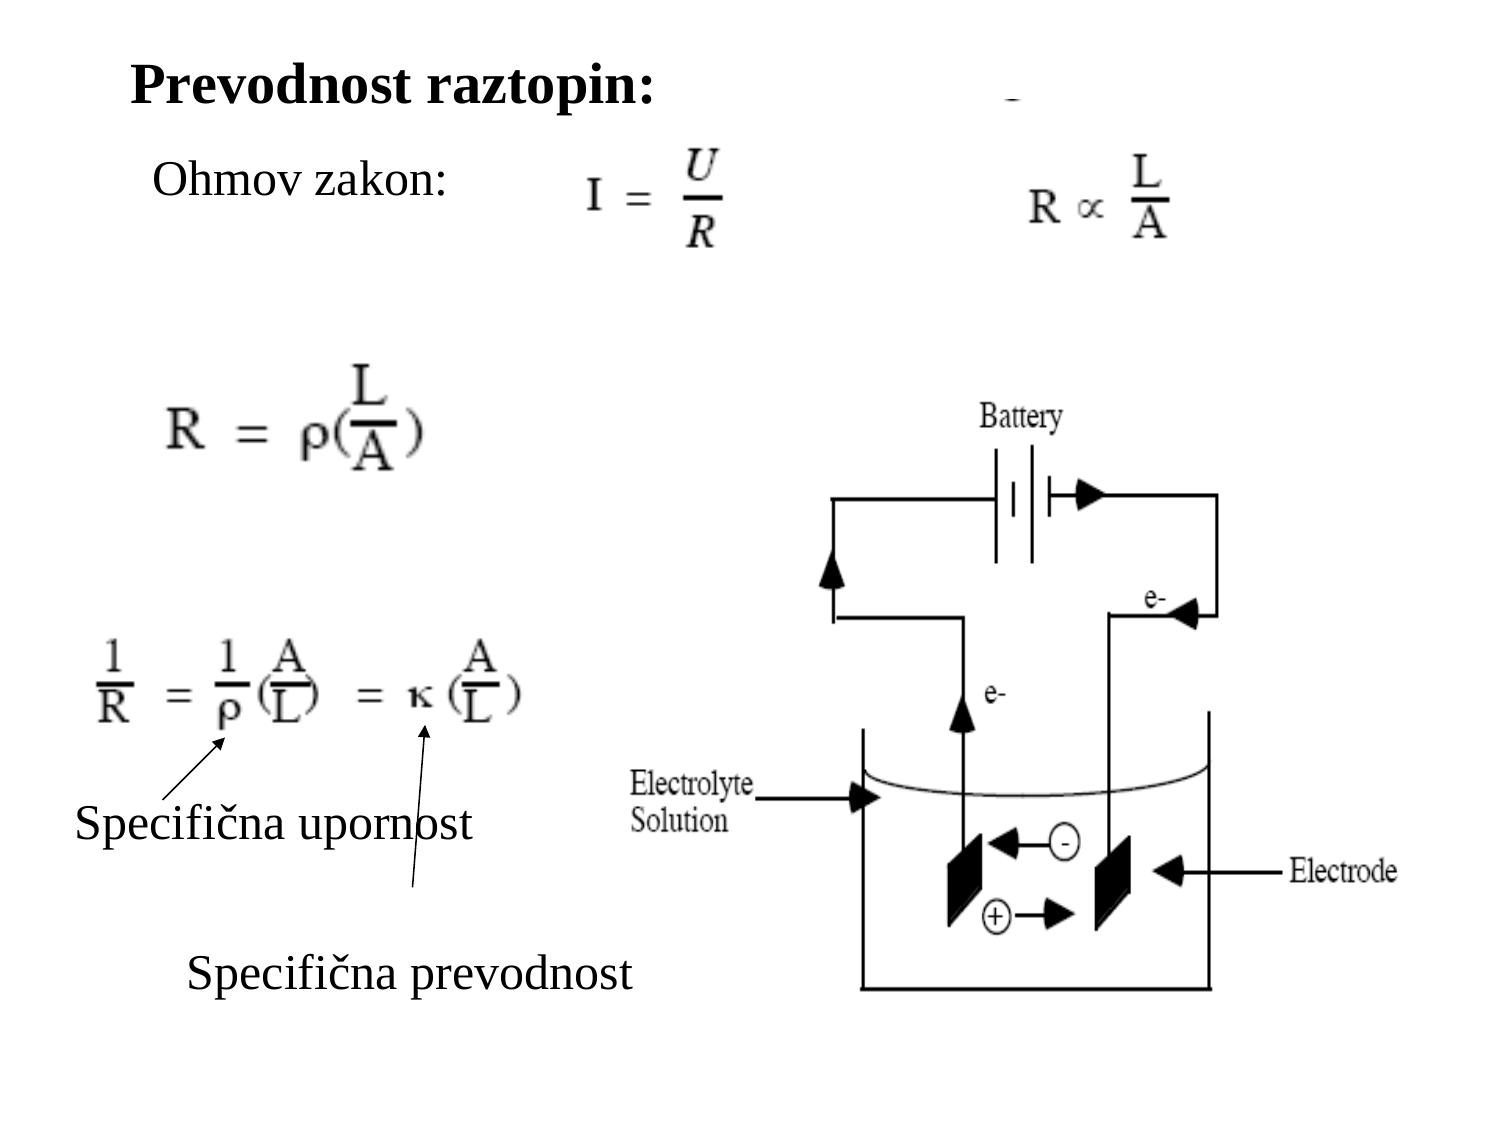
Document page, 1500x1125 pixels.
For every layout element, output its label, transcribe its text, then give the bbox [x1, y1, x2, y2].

picture [487, 112, 876, 290]
text_box Ohmov zakon: [137, 137, 464, 213]
text_box Prevodnost raztopin: [0, 37, 788, 123]
text_box Specifična prevodnost [172, 931, 649, 1008]
text_box Specifična upornost [59, 781, 489, 858]
picture [125, 362, 463, 515]
picture [924, 99, 1188, 297]
picture [87, 387, 1469, 1013]
